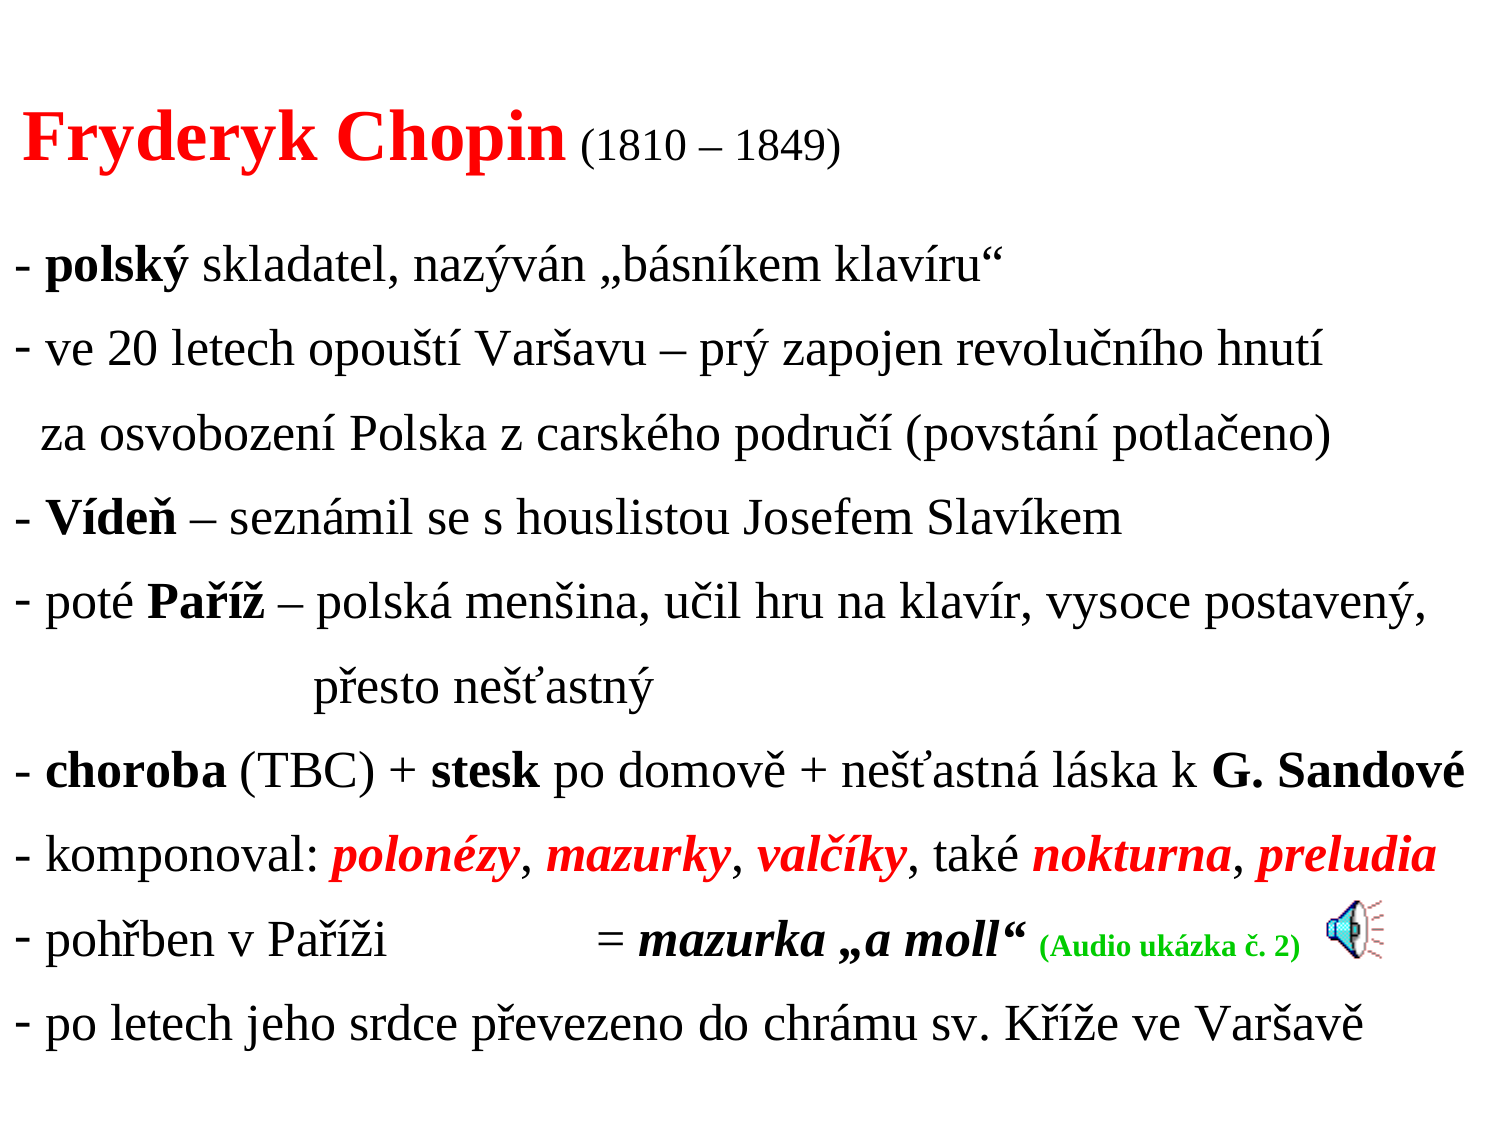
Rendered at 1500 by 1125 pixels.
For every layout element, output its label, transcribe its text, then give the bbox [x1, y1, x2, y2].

text_box Fryderyk Chopin (1810 – 1849) [7, 79, 870, 183]
picture [1325, 899, 1388, 963]
text_box - polský skladatel, nazýván „básníkem klavíru“ ve 20 letech opouští Varšavu – prý zapojen revolučního hnutí za osvobození Polska z carského područí (povstání potlačeno) - Vídeň – seznámil se s houslistou Josefem Slavíkem poté Paříž – polská menšina, učil hru na klavír, vysoce postavený, přesto nešťastný - choroba (TBC) + stesk po domově + nešťastná láska k G. Sandové - komponoval: polonézy, mazurky, valčíky, také nokturna, preludia pohřben v Paříži = mazurka „a moll“ (Audio ukázka č. 2) po letech jeho srdce převezeno do chrámu sv. Kříže ve Varšavě [0, 199, 1500, 1052]
